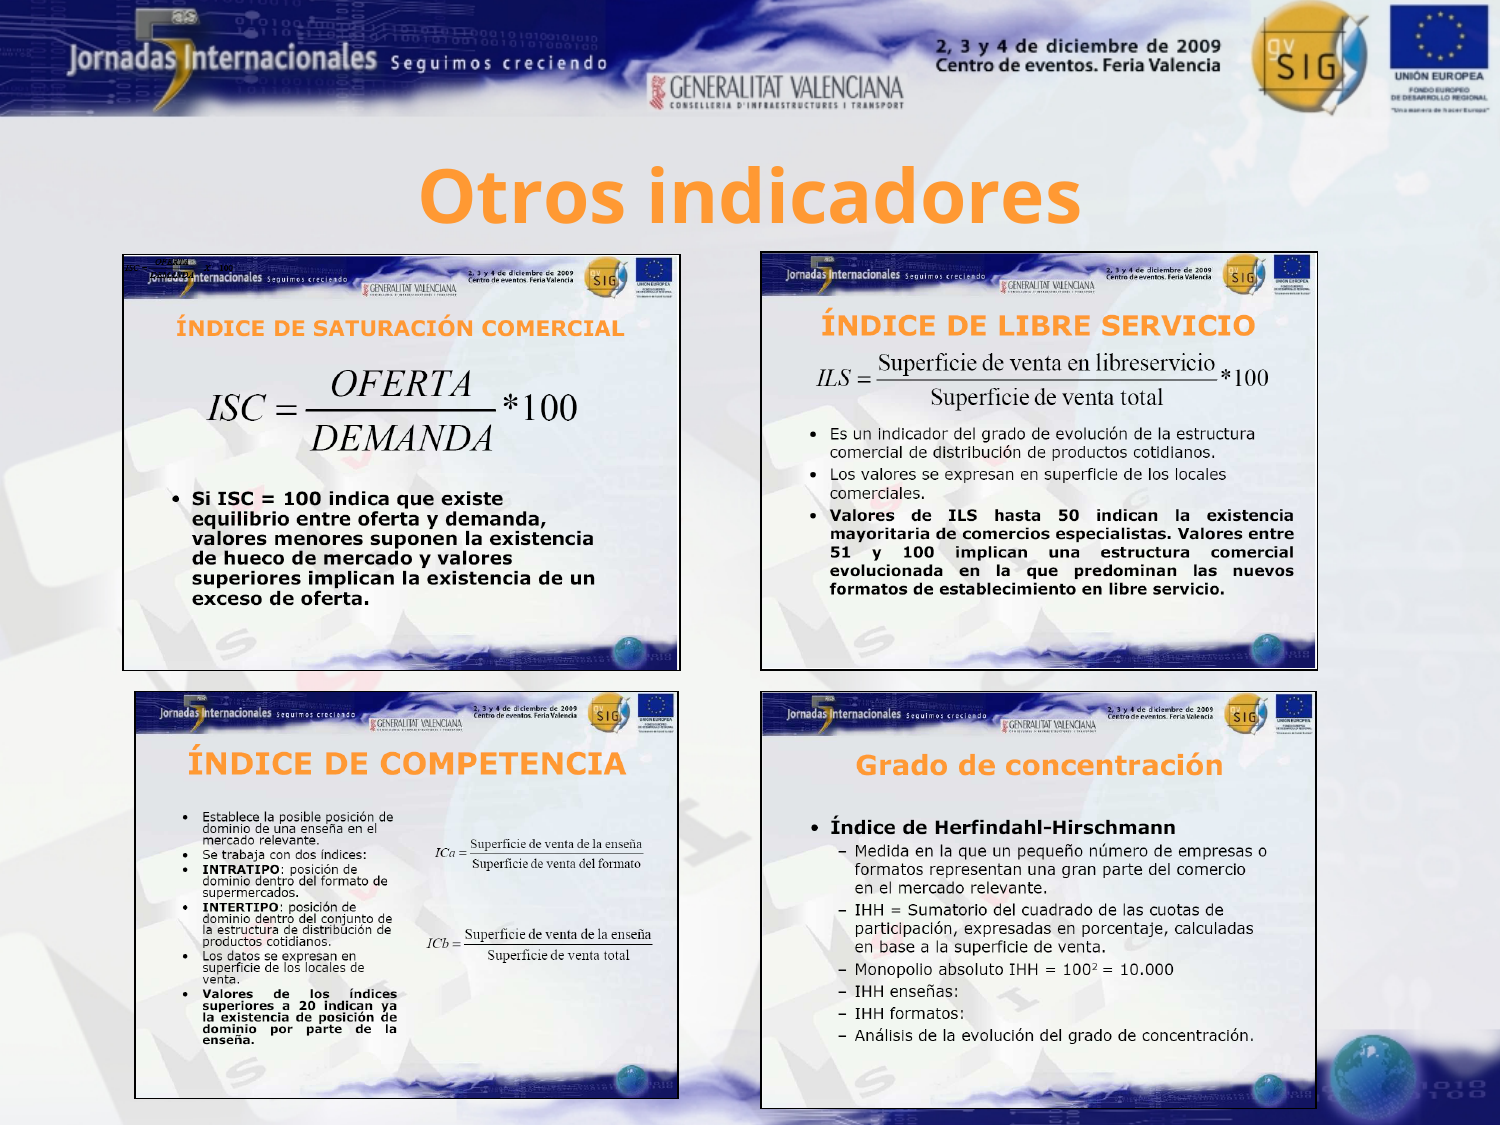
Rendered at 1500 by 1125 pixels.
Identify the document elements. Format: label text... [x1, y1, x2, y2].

picture [0, 0, 1500, 1125]
text_box Otros indicadores [112, 99, 1388, 288]
